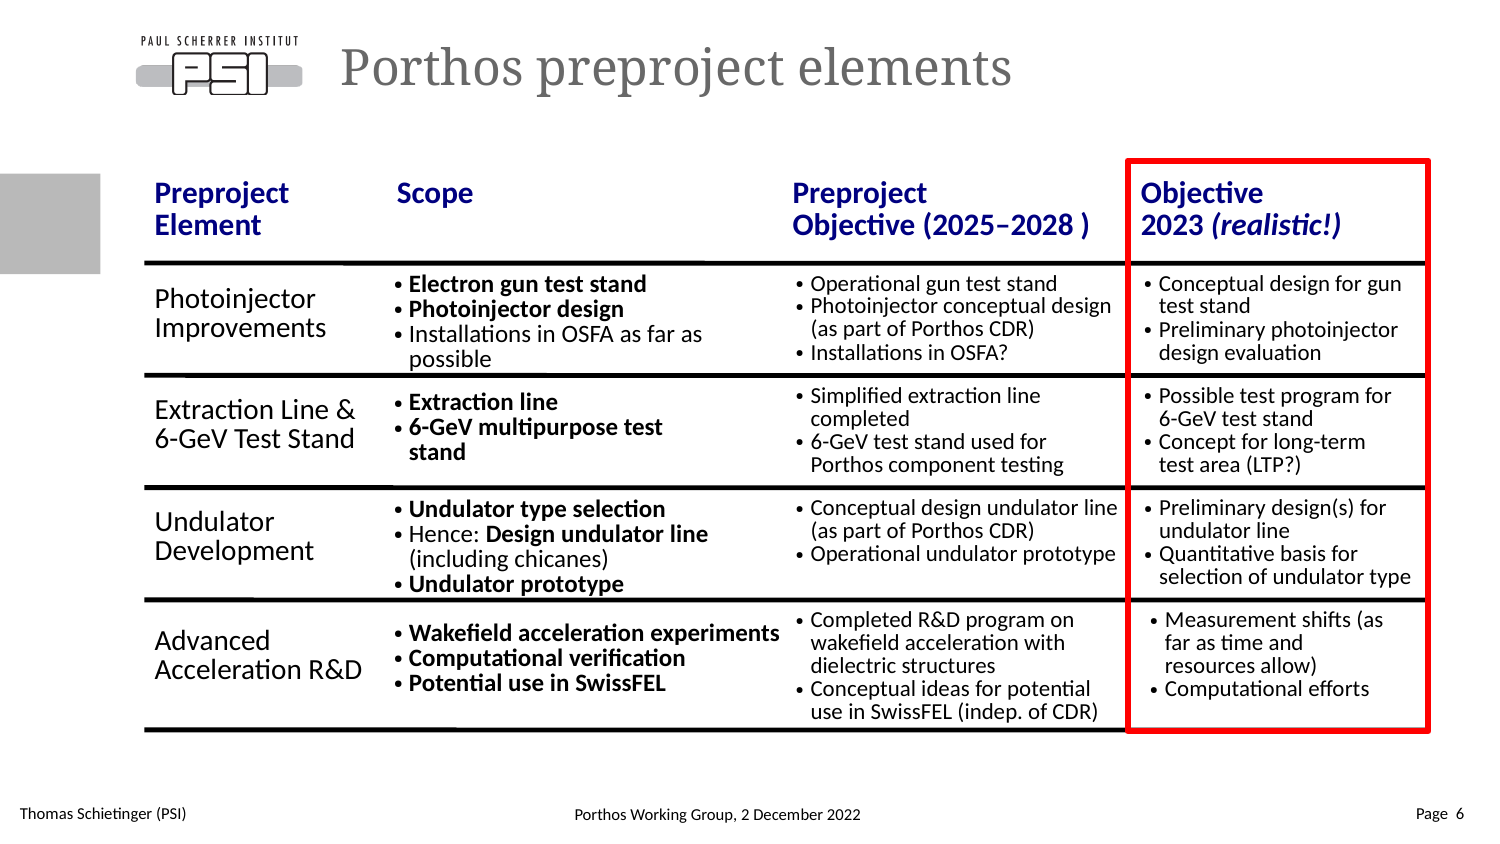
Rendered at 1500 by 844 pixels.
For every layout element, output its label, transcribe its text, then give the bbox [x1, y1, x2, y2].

text_box Undulator type selection Hence: Design undulator line (including chicanes) Undulator prototype [370, 490, 762, 606]
text_box Completed R&D program on wakefield acceleration with dielectric structures Conceptual ideas for potential use in SwissFEL (indep. of CDR) [771, 603, 1125, 733]
text_box Conceptual design for gun test stand Preliminary photoinjector design evaluation [1131, 266, 1420, 374]
text_box Wakefield acceleration experiments Computational verification Potential use in SwissFEL [370, 614, 771, 722]
text_box Objective 2023 (realistic!) [1131, 173, 1382, 251]
text_box Photoinjector Improvements [139, 279, 370, 353]
text_box Preliminary design(s) for undulator line Quantitative basis for selection of undulator type [1131, 490, 1425, 599]
text_box Undulator Development [139, 501, 370, 576]
text_box Simplified extraction line completed 6-GeV test stand used for Porthos component testing [771, 378, 1120, 486]
text_box Operational gun test stand Photoinjector conceptual design (as part of Porthos CDR) Installations in OSFA? [771, 266, 1120, 374]
text_box Electron gun test stand Photoinjector design Installations in OSFA as far as possible [370, 266, 743, 382]
title Porthos preproject elements [340, 35, 1442, 98]
text_box Advanced Acceleration R&D [139, 620, 370, 695]
text_box Preproject Element [139, 173, 378, 251]
text_box Scope [382, 173, 502, 226]
text_box Conceptual design undulator line (as part of Porthos CDR) Operational undulator prototype [771, 490, 1120, 598]
text_box Extraction line 6-GeV multipurpose test stand [370, 384, 729, 475]
text_box Measurement shifts (as far as time and resources allow) Computational efforts [1131, 603, 1414, 710]
text_box Extraction Line & 6-GeV Test Stand [139, 390, 370, 464]
text_box Possible test program for 6-GeV test stand Concept for long-term test area (LTP?) [1131, 378, 1408, 486]
text_box Preproject Objective (2025–2028 ) [777, 173, 1121, 251]
